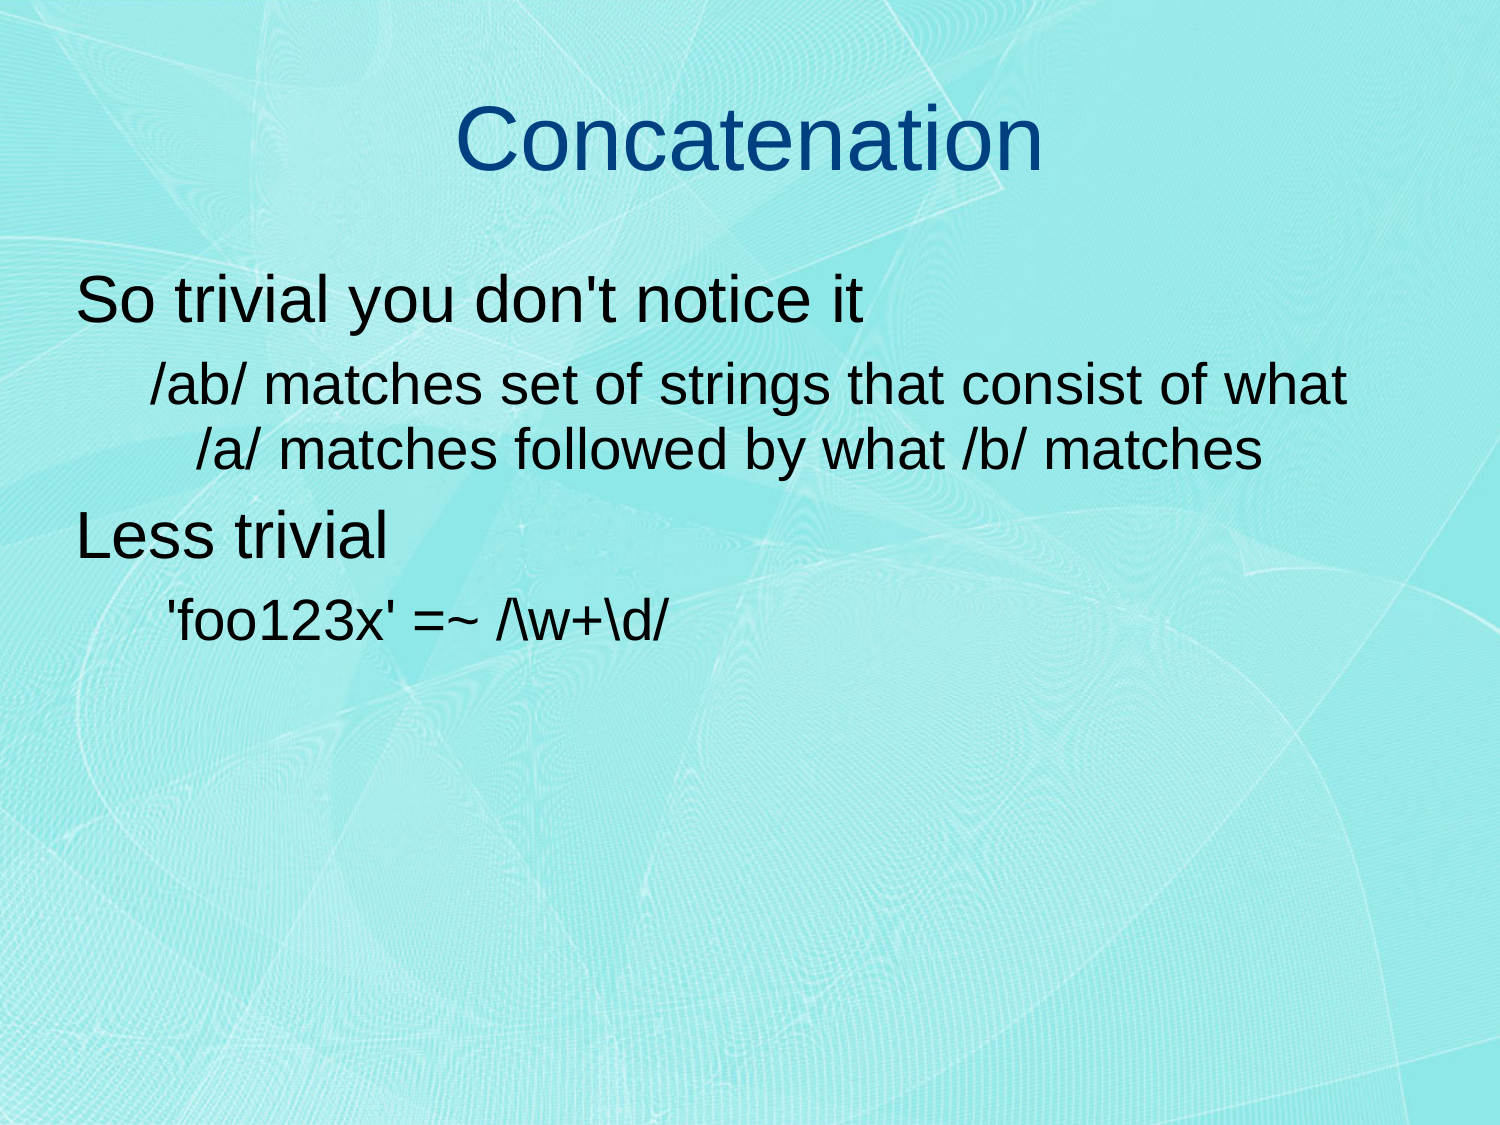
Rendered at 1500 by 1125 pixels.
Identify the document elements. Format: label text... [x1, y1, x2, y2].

list So trivial you don't notice it /ab/ matches set of strings that consist of what /a/ matches followed by what /b/ matches Less trivial 'foo123x' =~ /\w+\d/ [75, 262, 1426, 863]
title Concatenation [75, 52, 1426, 226]
picture [0, 0, 1500, 1125]
